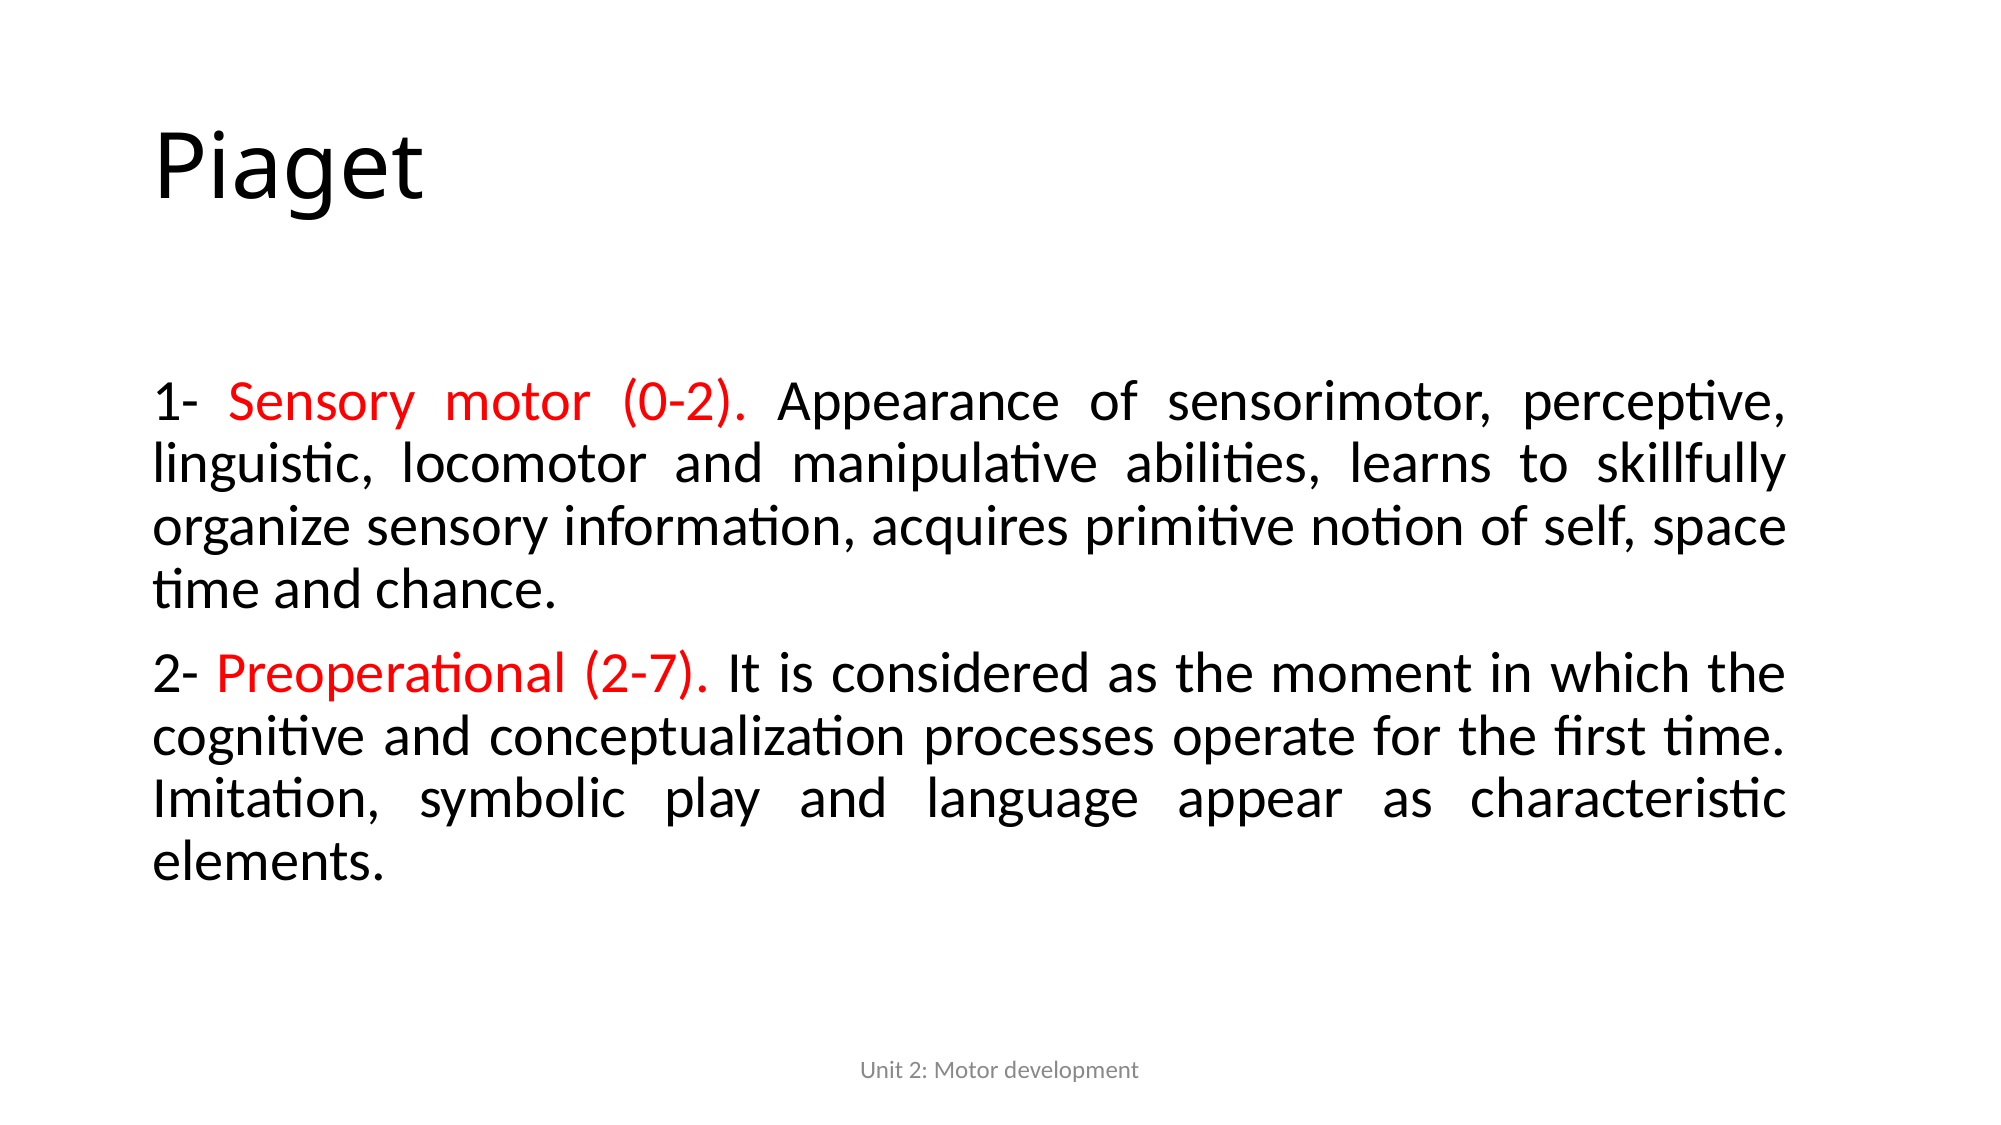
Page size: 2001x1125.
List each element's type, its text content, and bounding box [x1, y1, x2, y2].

list 1- Sensory motor (0-2). Appearance of sensorimotor, perceptive, linguistic, locomotor and manipulative abilities, learns to skillfully organize sensory information, acquires primitive notion of self, space time and chance. 2- Preoperational (2-7). It is considered as the moment in which the cognitive and conceptualization processes operate for the first time. Imitation, symbolic play and language appear as characteristic elements. [137, 299, 1863, 1014]
title Piaget [137, 59, 1863, 278]
text_box Unit 2: Motor development [662, 1042, 1338, 1103]
